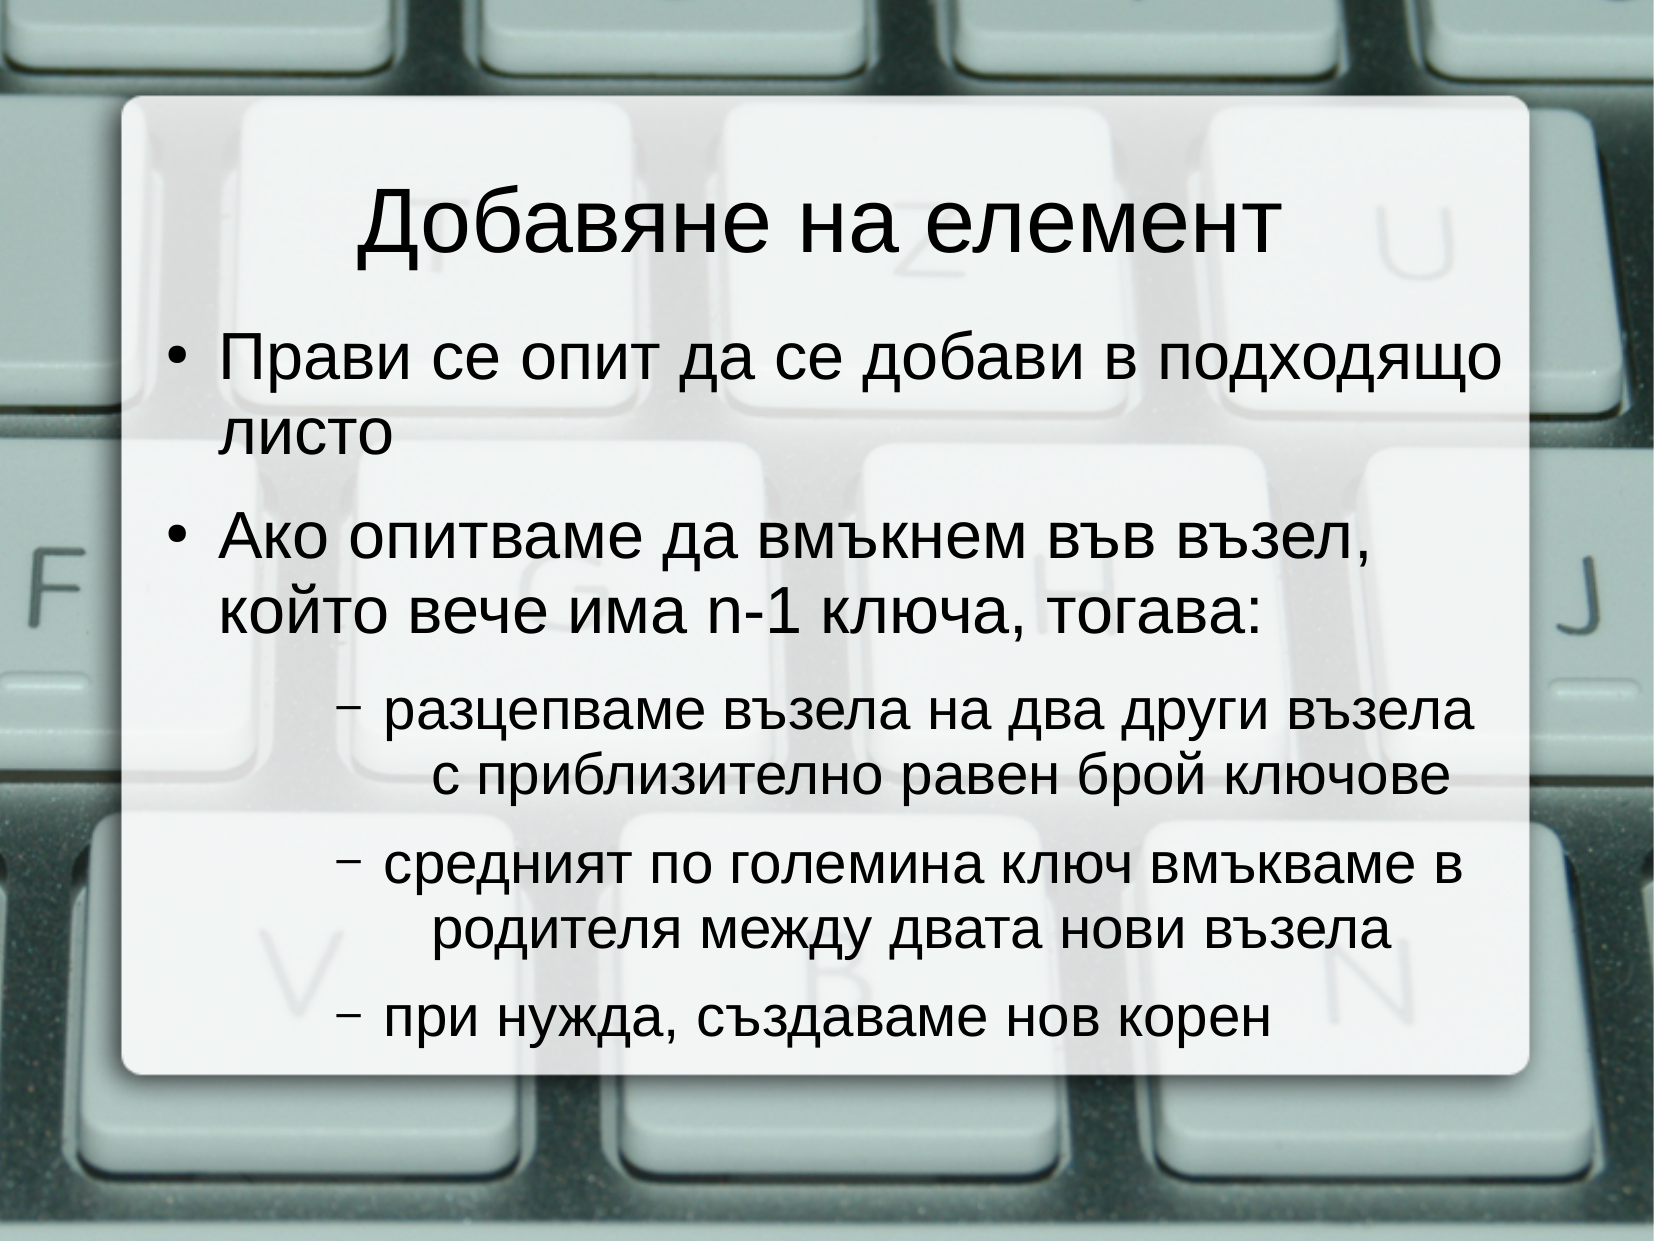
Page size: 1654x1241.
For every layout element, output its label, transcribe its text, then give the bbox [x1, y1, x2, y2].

title Добавяне на елемент [135, 117, 1506, 325]
list Прави се опит да се добави в подходящо листо Ако опитваме да вмъкнем във възел, който вече има n-1 ключа, тогава: разцепваме възела на два други възела с приблизително равен брой ключове средният по големина ключ вмъкваме в родителя между двата нови възела при нужда, създаваме нов корен [147, 318, 1506, 1050]
picture [0, 0, 1654, 1241]
